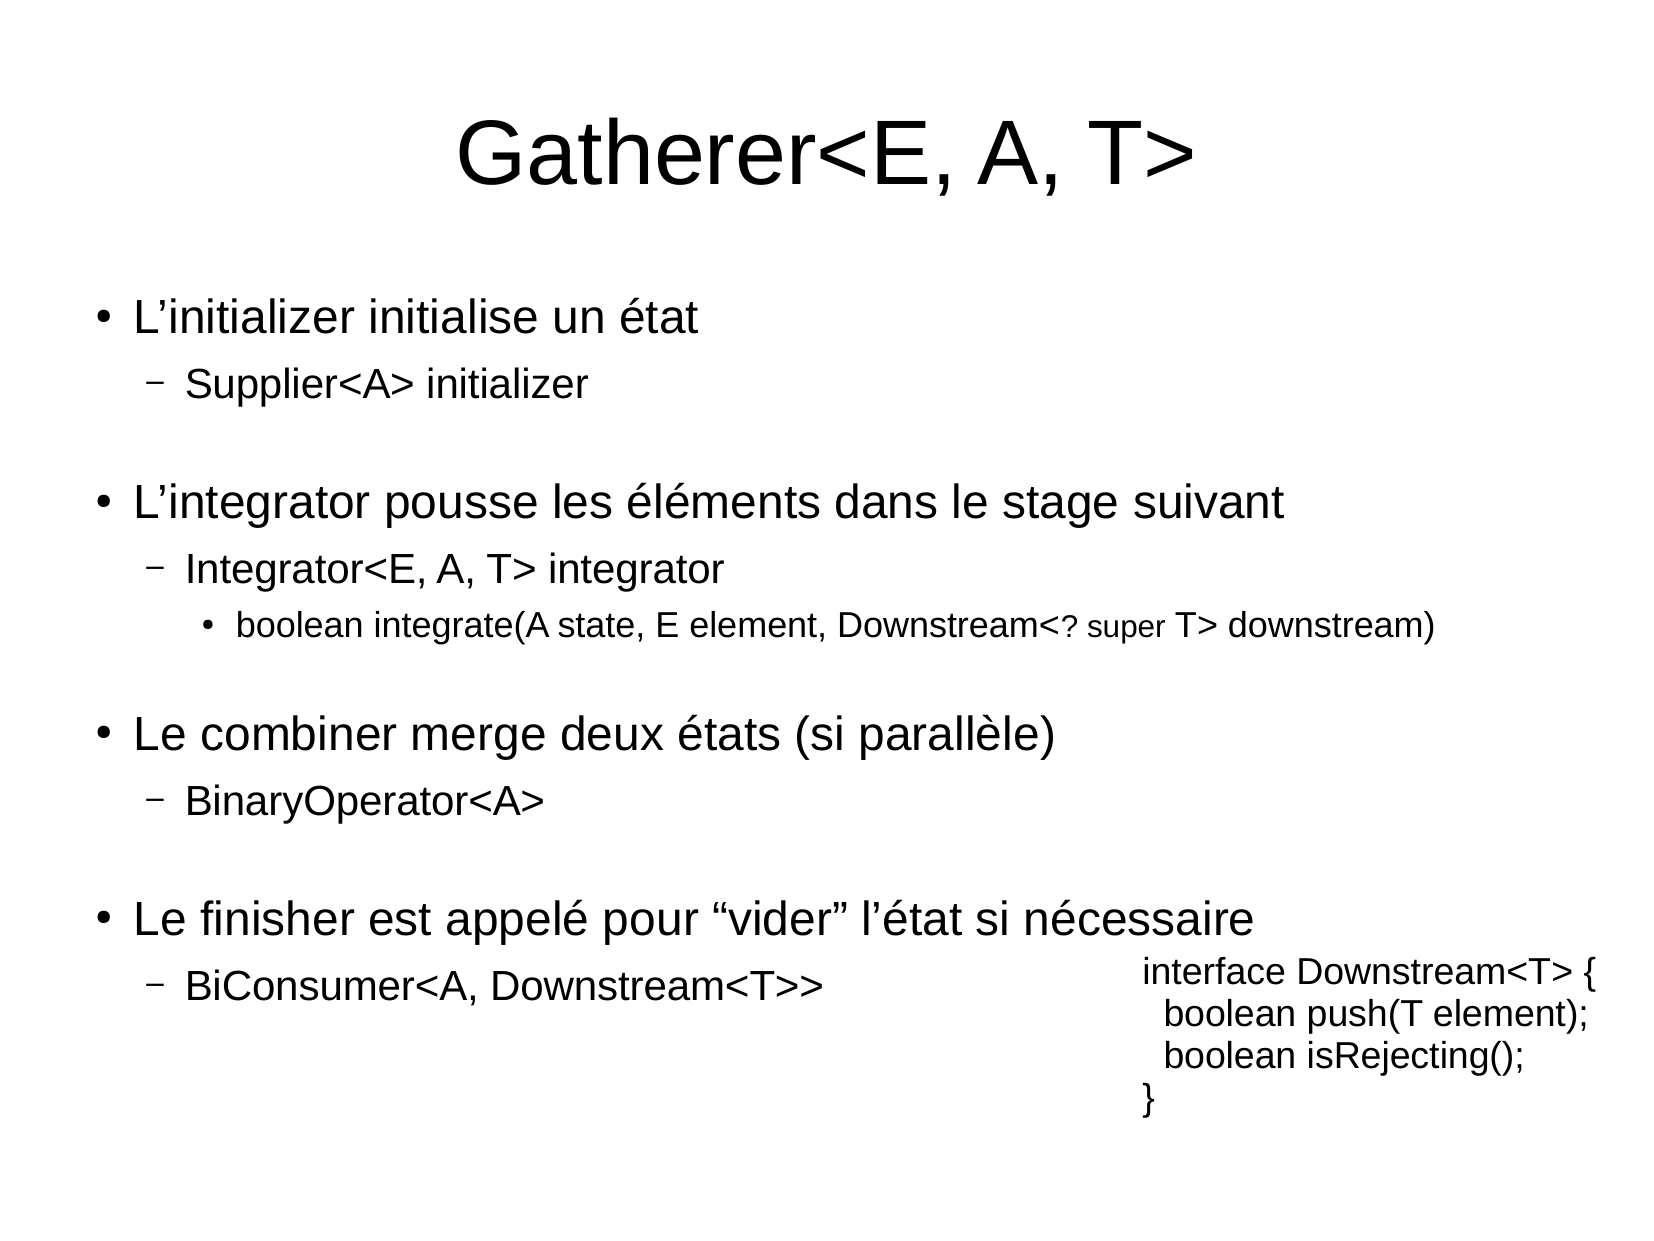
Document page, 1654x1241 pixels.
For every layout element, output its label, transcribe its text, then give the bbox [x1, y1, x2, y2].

text_box interface Downstream<T> { boolean push(T element); boolean isRejecting(); } [1127, 942, 1612, 1108]
list L’initializer initialise un état Supplier<A> initializer L’integrator pousse les éléments dans le stage suivant Integrator<E, A, T> integrator boolean integrate(A state, E element, Downstream<? super T> downstream) Le combiner merge deux états (si parallèle) BinaryOperator<A> Le finisher est appelé pour “vider” l’état si nécessaire BiConsumer<A, Downstream<T>> [82, 290, 1571, 1010]
title Gatherer<E, A, T> [82, 49, 1571, 257]
